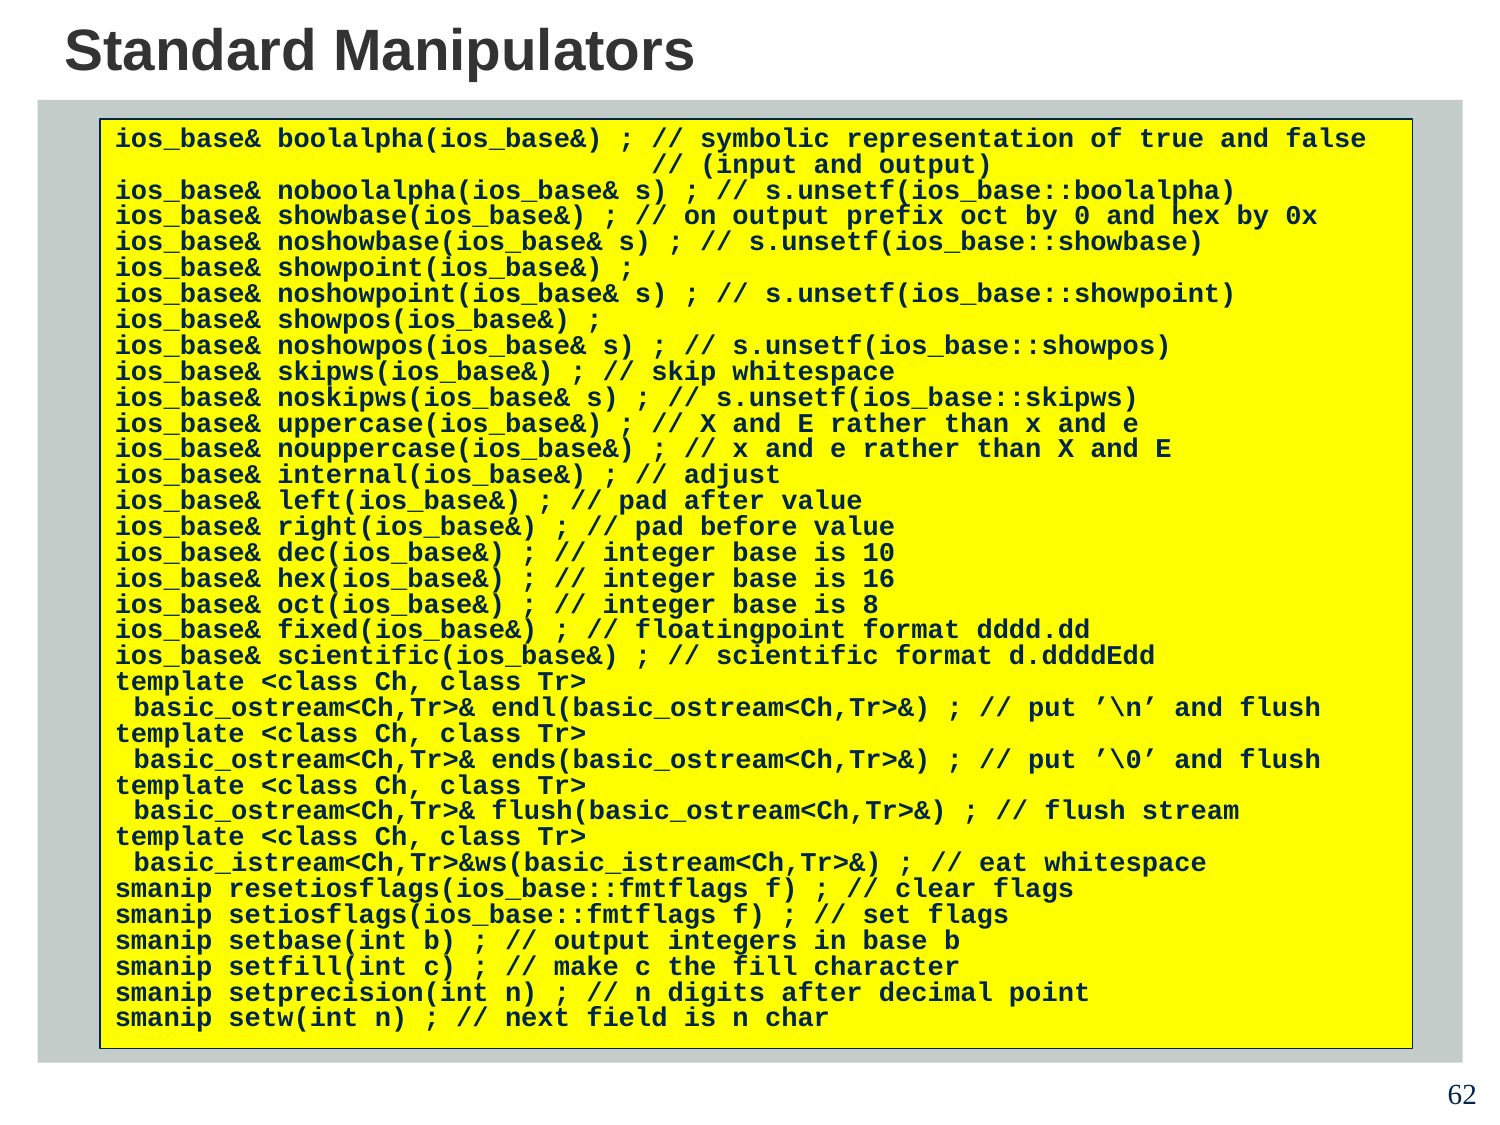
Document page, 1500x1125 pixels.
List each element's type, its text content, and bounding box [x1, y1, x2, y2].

text_box ios_base& boolalpha(ios_base&) ; // symbolic representation of true and false // (input and output) ios_base& noboolalpha(ios_base& s) ; // s.unsetf(ios_base::boolalpha) ios_base& showbase(ios_base&) ; // on output prefix oct by 0 and hex by 0x ios_base& noshowbase(ios_base& s) ; // s.unsetf(ios_base::showbase) ios_base& showpoint(ios_base&) ; ios_base& noshowpoint(ios_base& s) ; // s.unsetf(ios_base::showpoint) ios_base& showpos(ios_base&) ; ios_base& noshowpos(ios_base& s) ; // s.unsetf(ios_base::showpos) ios_base& skipws(ios_base&) ; // skip whitespace ios_base& noskipws(ios_base& s) ; // s.unsetf(ios_base::skipws) ios_base& uppercase(ios_base&) ; // X and E rather than x and e ios_base& nouppercase(ios_base&) ; // x and e rather than X and E ios_base& internal(ios_base&) ; // adjust ios_base& left(ios_base&) ; // pad after value ios_base& right(ios_base&) ; // pad before value ios_base& dec(ios_base&) ; // integer base is 10 ios_base& hex(ios_base&) ; // integer base is 16 ios_base& oct(ios_base&) ; // integer base is 8 ios_base& fixed(ios_base&) ; // floatingpoint format dddd.dd ios_base& scientific(ios_base&) ; // scientific format d.ddddEdd template <class Ch, class Tr> basic_ostream<Ch,Tr>& endl(basic_ostream<Ch,Tr>&) ; // put ’\n’ and flush template <class Ch, class Tr> basic_ostream<Ch,Tr>& ends(basic_ostream<Ch,Tr>&) ; // put ’\0’ and flush template <class Ch, class Tr> basic_ostream<Ch,Tr>& flush(basic_ostream<Ch,Tr>&) ; // flush stream template <class Ch, class Tr> basic_istream<Ch,Tr>&ws(basic_istream<Ch,Tr>&) ; // eat whitespace smanip resetiosflags(ios_base::fmtflags f) ; // clear flags smanip setiosflags(ios_base::fmtflags f) ; // set flags smanip setbase(int b) ; // output integers in base b smanip setfill(int c) ; // make c the fill character smanip setprecision(int n) ; // n digits after decimal point smanip setw(int n) ; // next field is n char [99, 119, 1413, 1125]
list [37, 99, 1463, 1063]
title Standard Manipulators [50, 0, 1450, 91]
